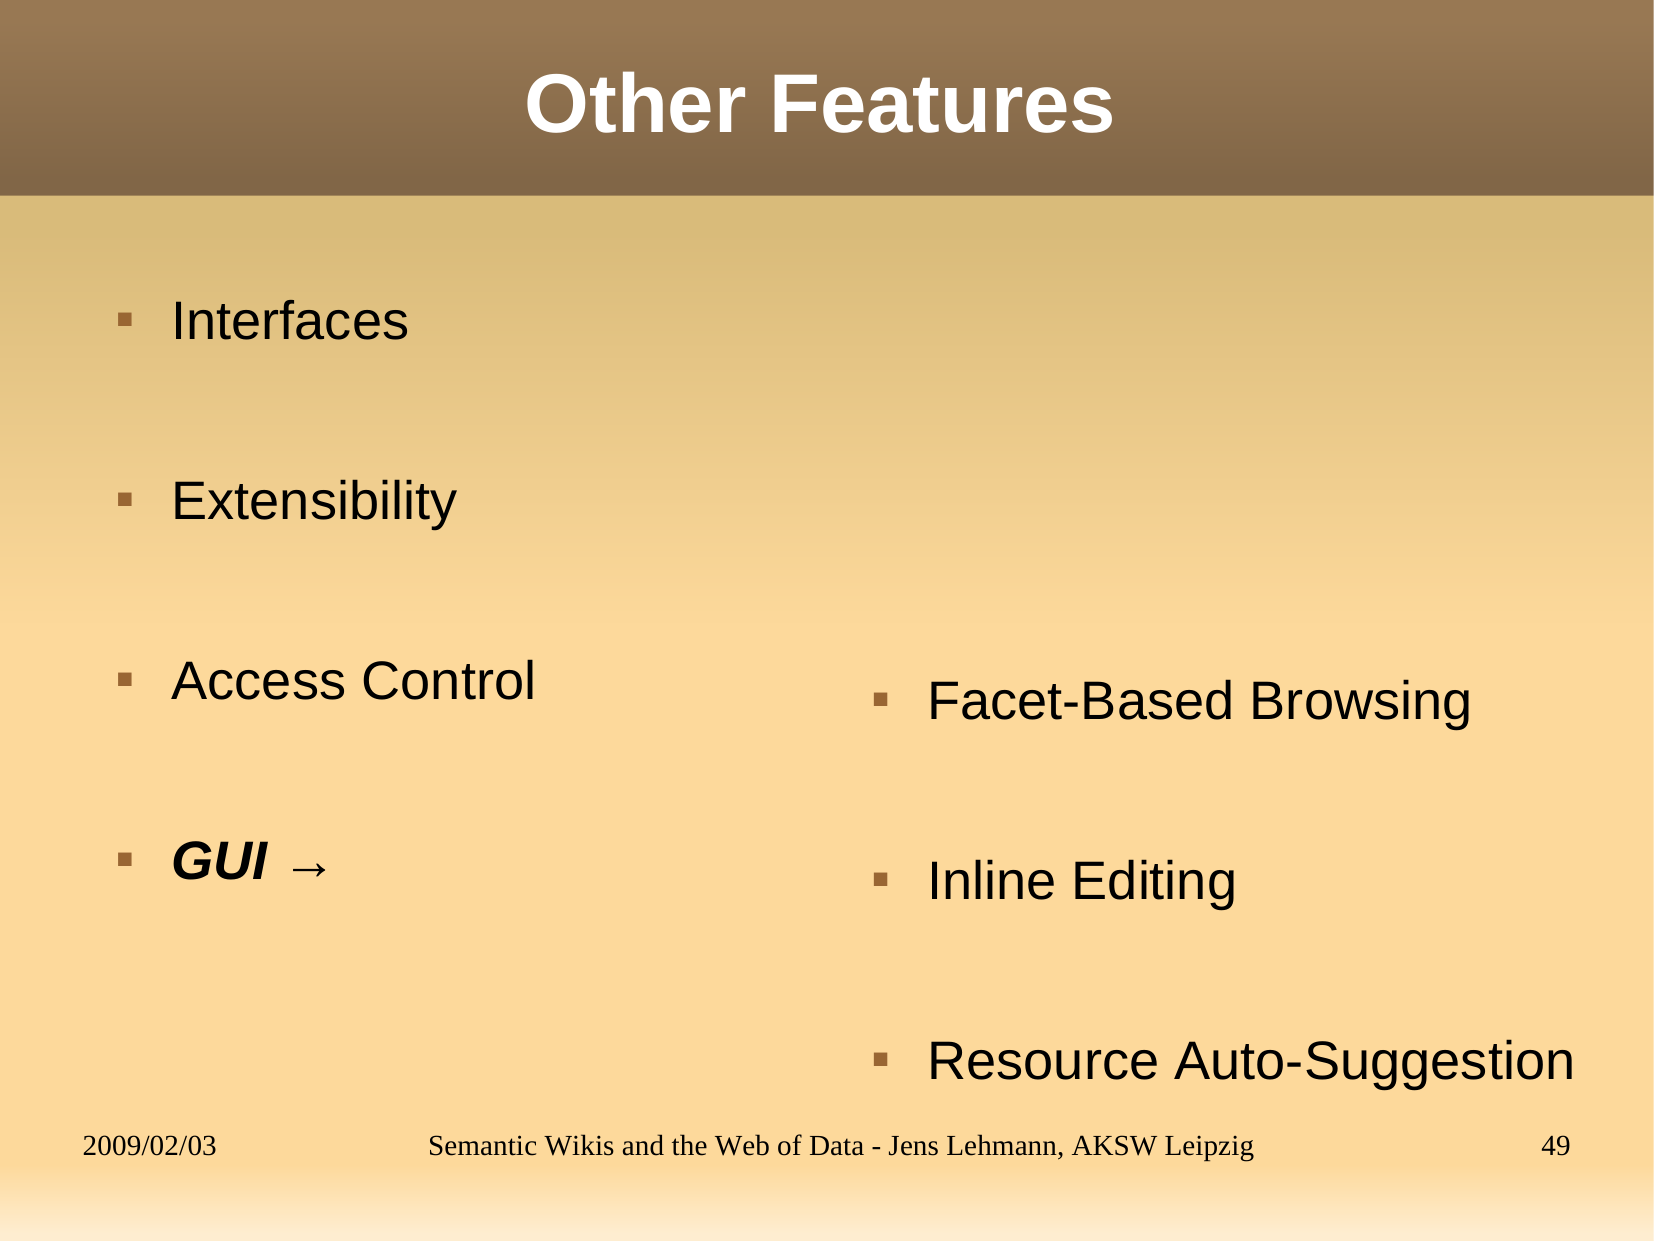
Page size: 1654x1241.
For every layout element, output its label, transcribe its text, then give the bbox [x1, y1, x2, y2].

list Facet-Based Browsing Inline Editing Resource Auto-Suggestion [856, 490, 1583, 1092]
picture [0, 0, 1654, 1241]
list Interfaces Extensibility Access Control GUI → [100, 290, 827, 1109]
title Other Features [76, 0, 1565, 208]
